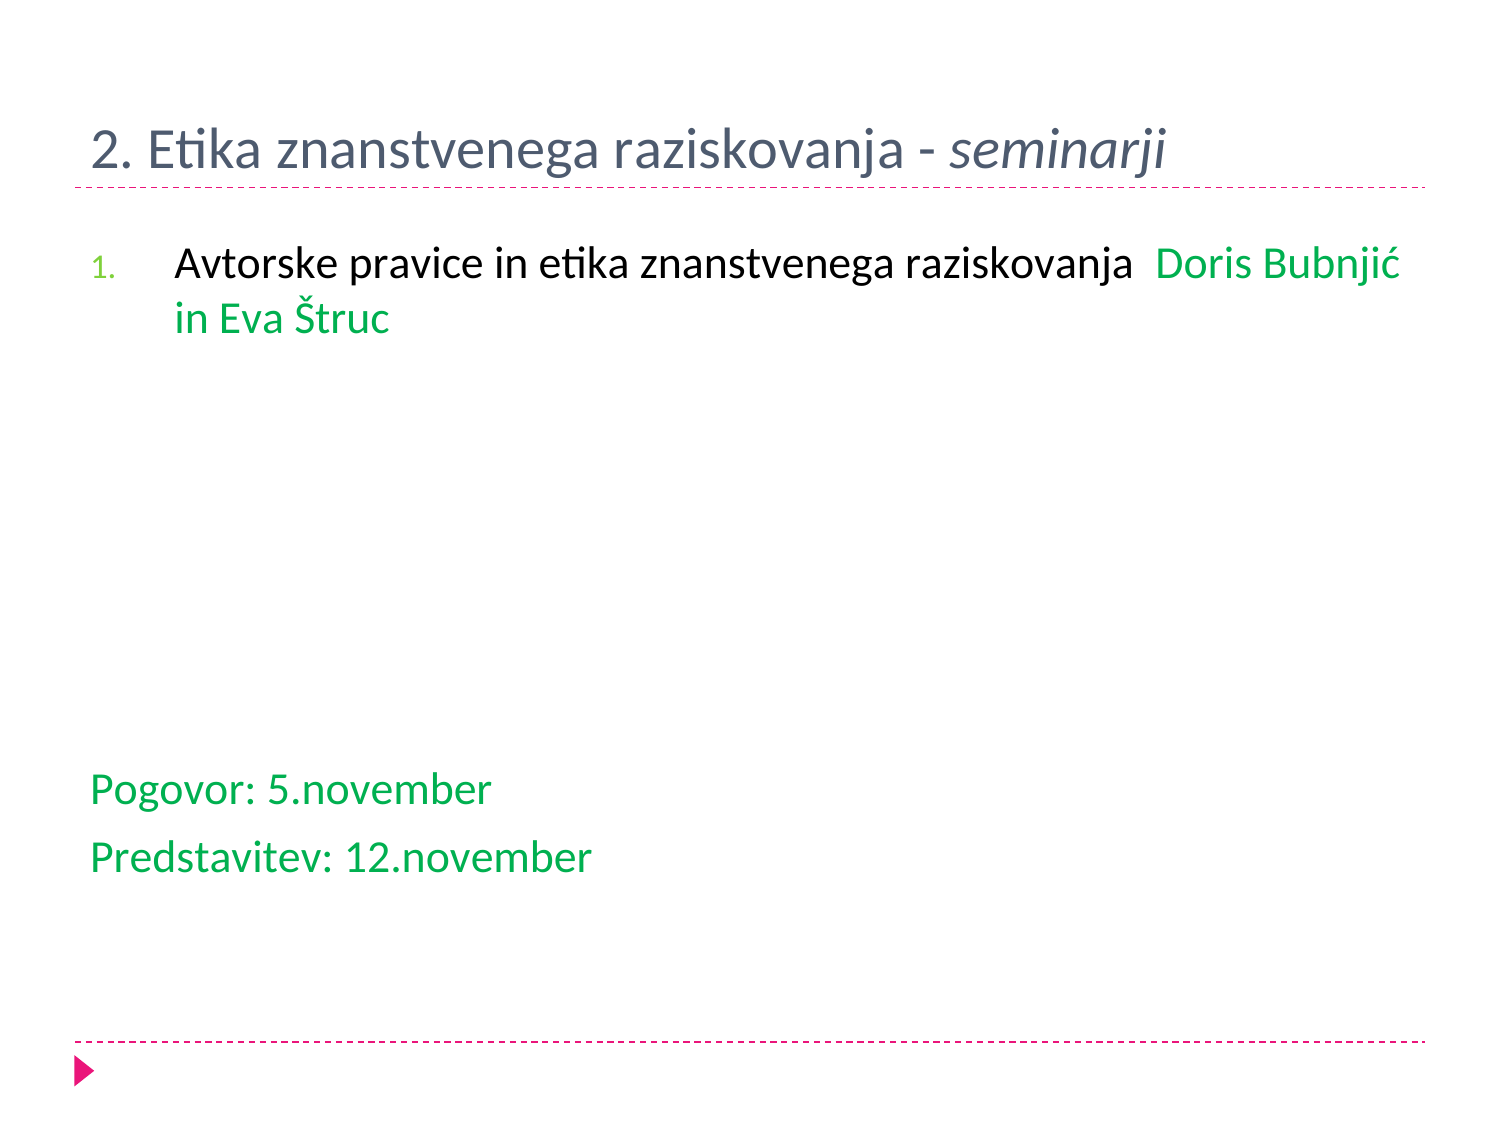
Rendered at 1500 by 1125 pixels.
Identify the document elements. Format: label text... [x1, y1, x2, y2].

list Avtorske pravice in etika znanstvenega raziskovanja Doris Bubnjić in Eva Štruc Pogovor: 5.november Predstavitev: 12.november [75, 224, 1426, 1035]
title 2. Etika znanstvenega raziskovanja - seminarji [75, 24, 1426, 188]
